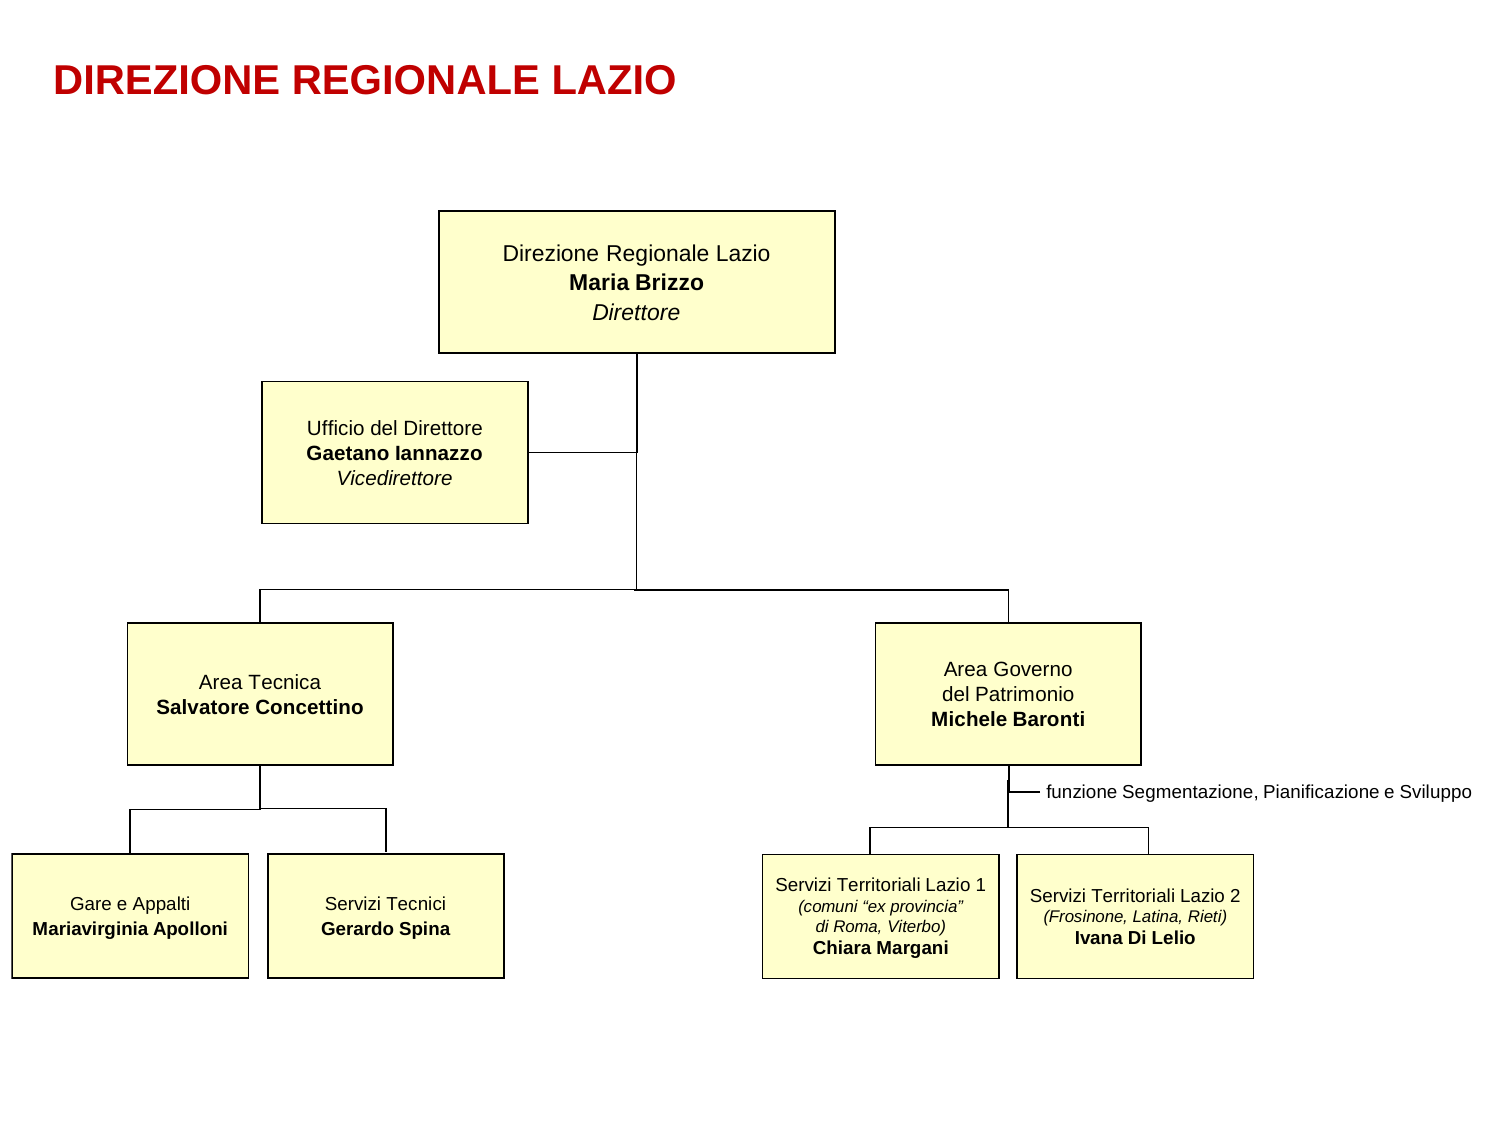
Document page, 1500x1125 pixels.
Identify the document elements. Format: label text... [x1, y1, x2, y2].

text_box DIREZIONE REGIONALE LAZIO [38, 45, 1500, 128]
picture [11, 210, 1489, 979]
